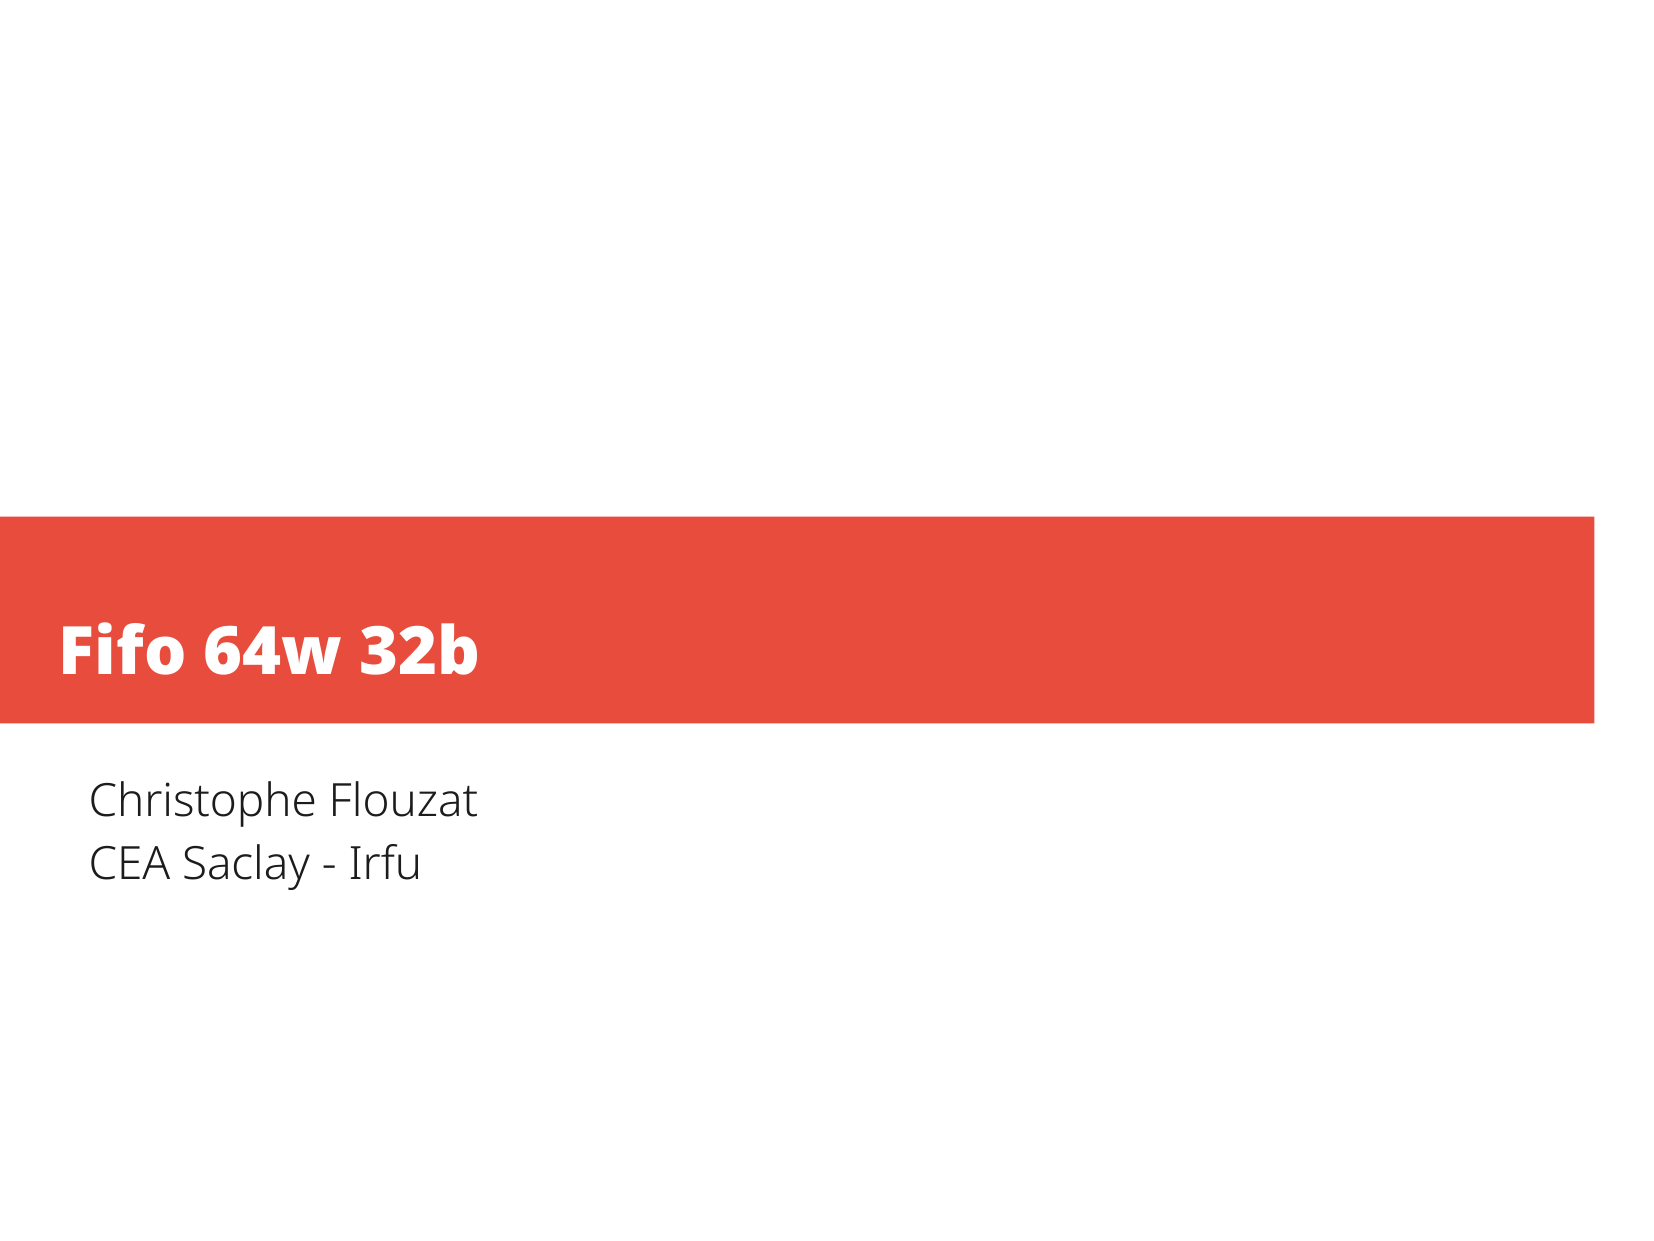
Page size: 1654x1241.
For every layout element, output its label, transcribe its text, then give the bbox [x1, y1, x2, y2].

subtitle Christophe Flouzat CEA Saclay - Irfu [88, 767, 1595, 1182]
title Fifo 64w 32b [59, 546, 1595, 694]
